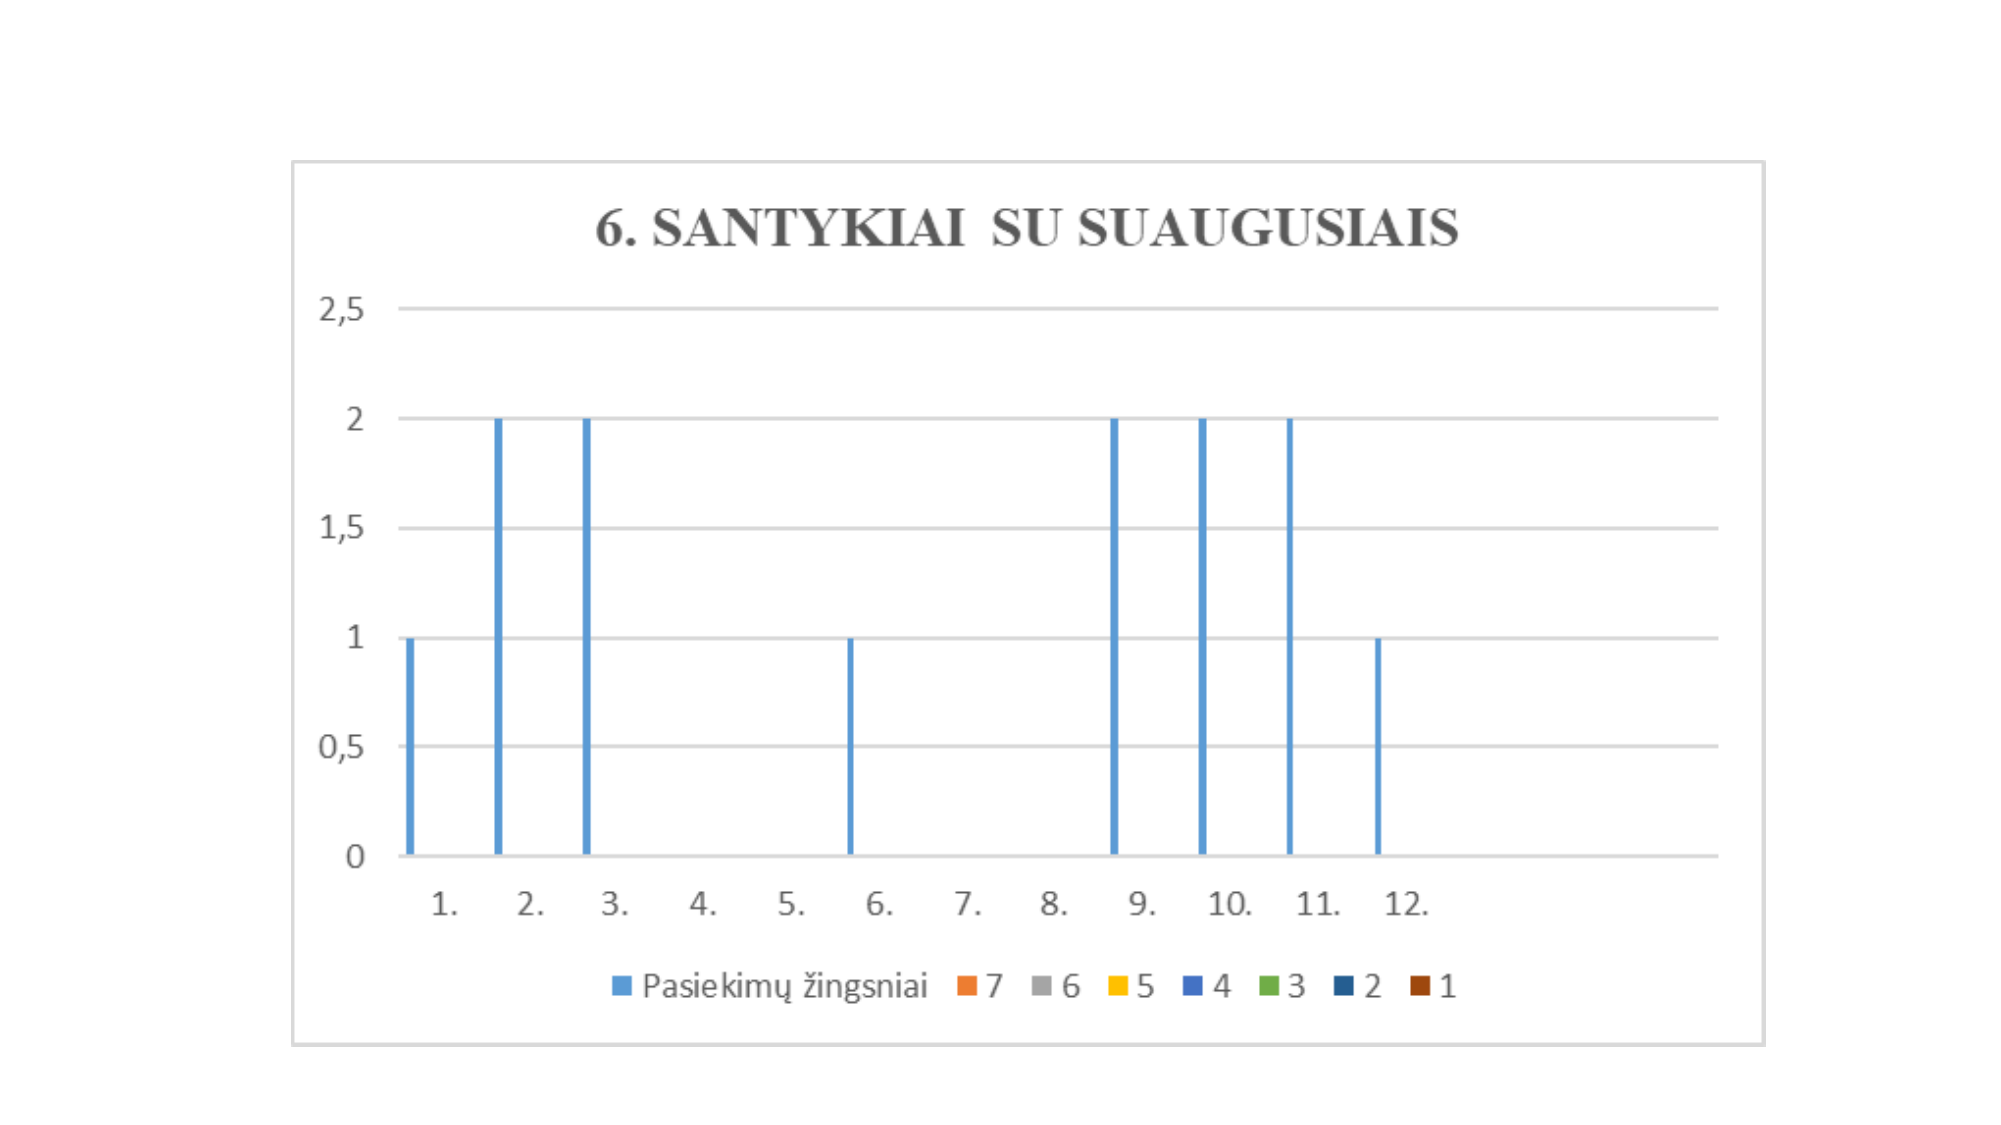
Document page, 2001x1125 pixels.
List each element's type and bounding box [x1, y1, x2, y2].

picture [291, 160, 1766, 1047]
